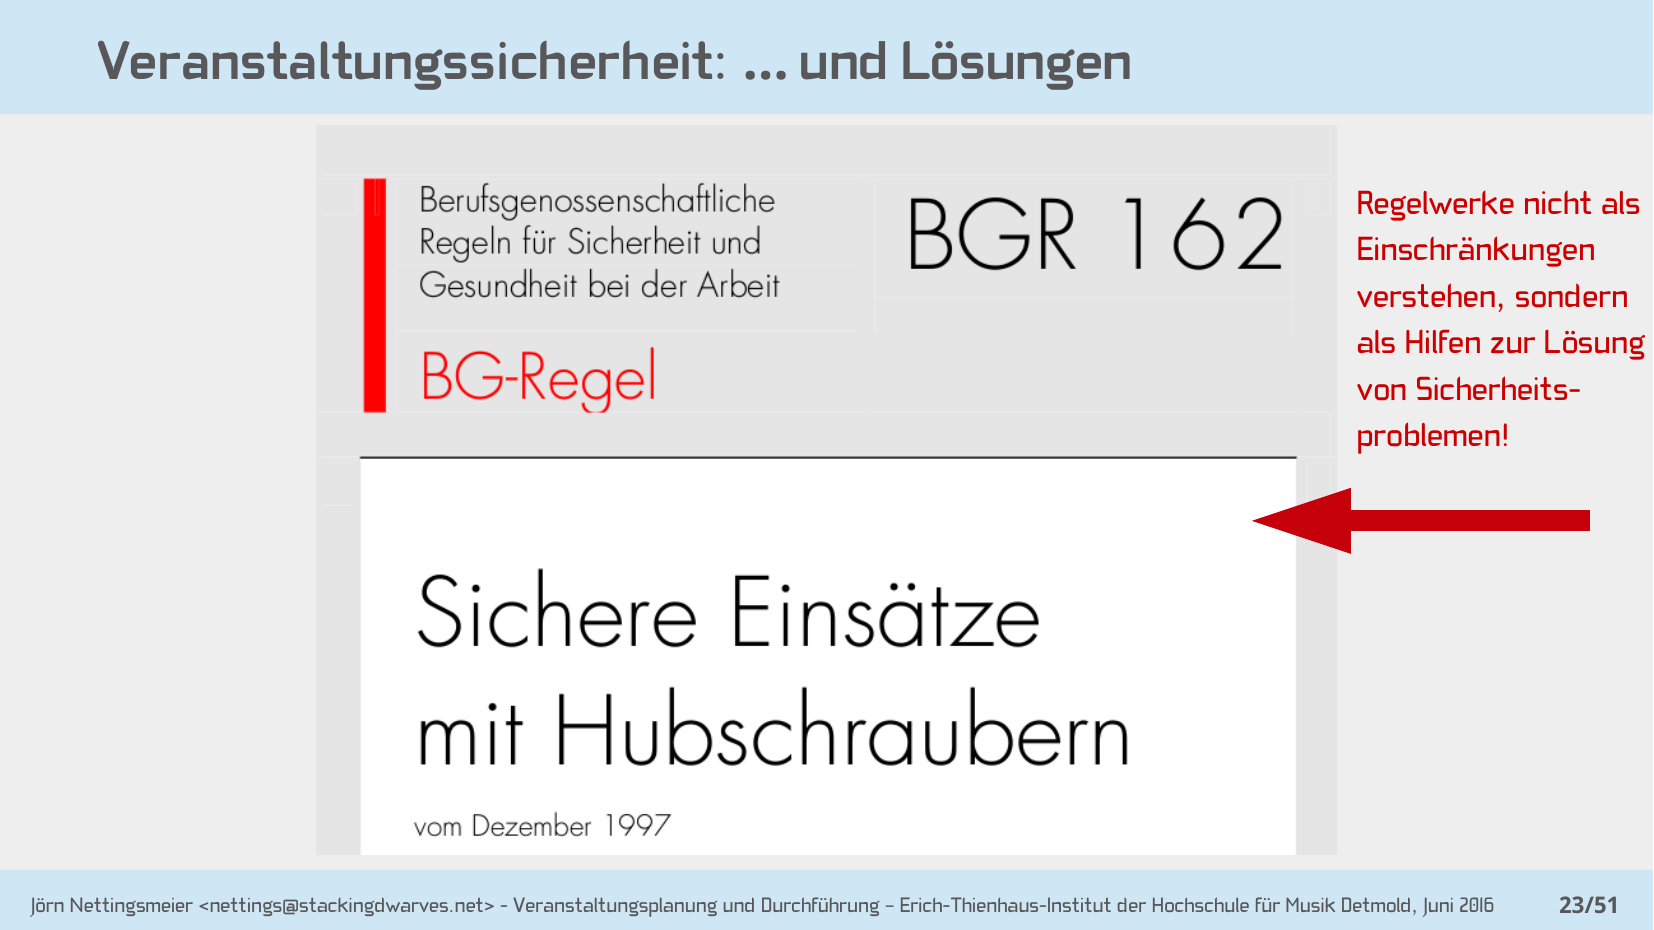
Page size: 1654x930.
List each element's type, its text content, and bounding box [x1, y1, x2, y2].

title Veranstaltungssicherheit: … und Lösungen [97, 0, 1337, 126]
picture [316, 125, 1337, 855]
text_box Regelwerke nicht als Einschränkungen verstehen, sondern als Hilfen zur Lösung von Sicherheits-problemen! [1331, 162, 1653, 841]
